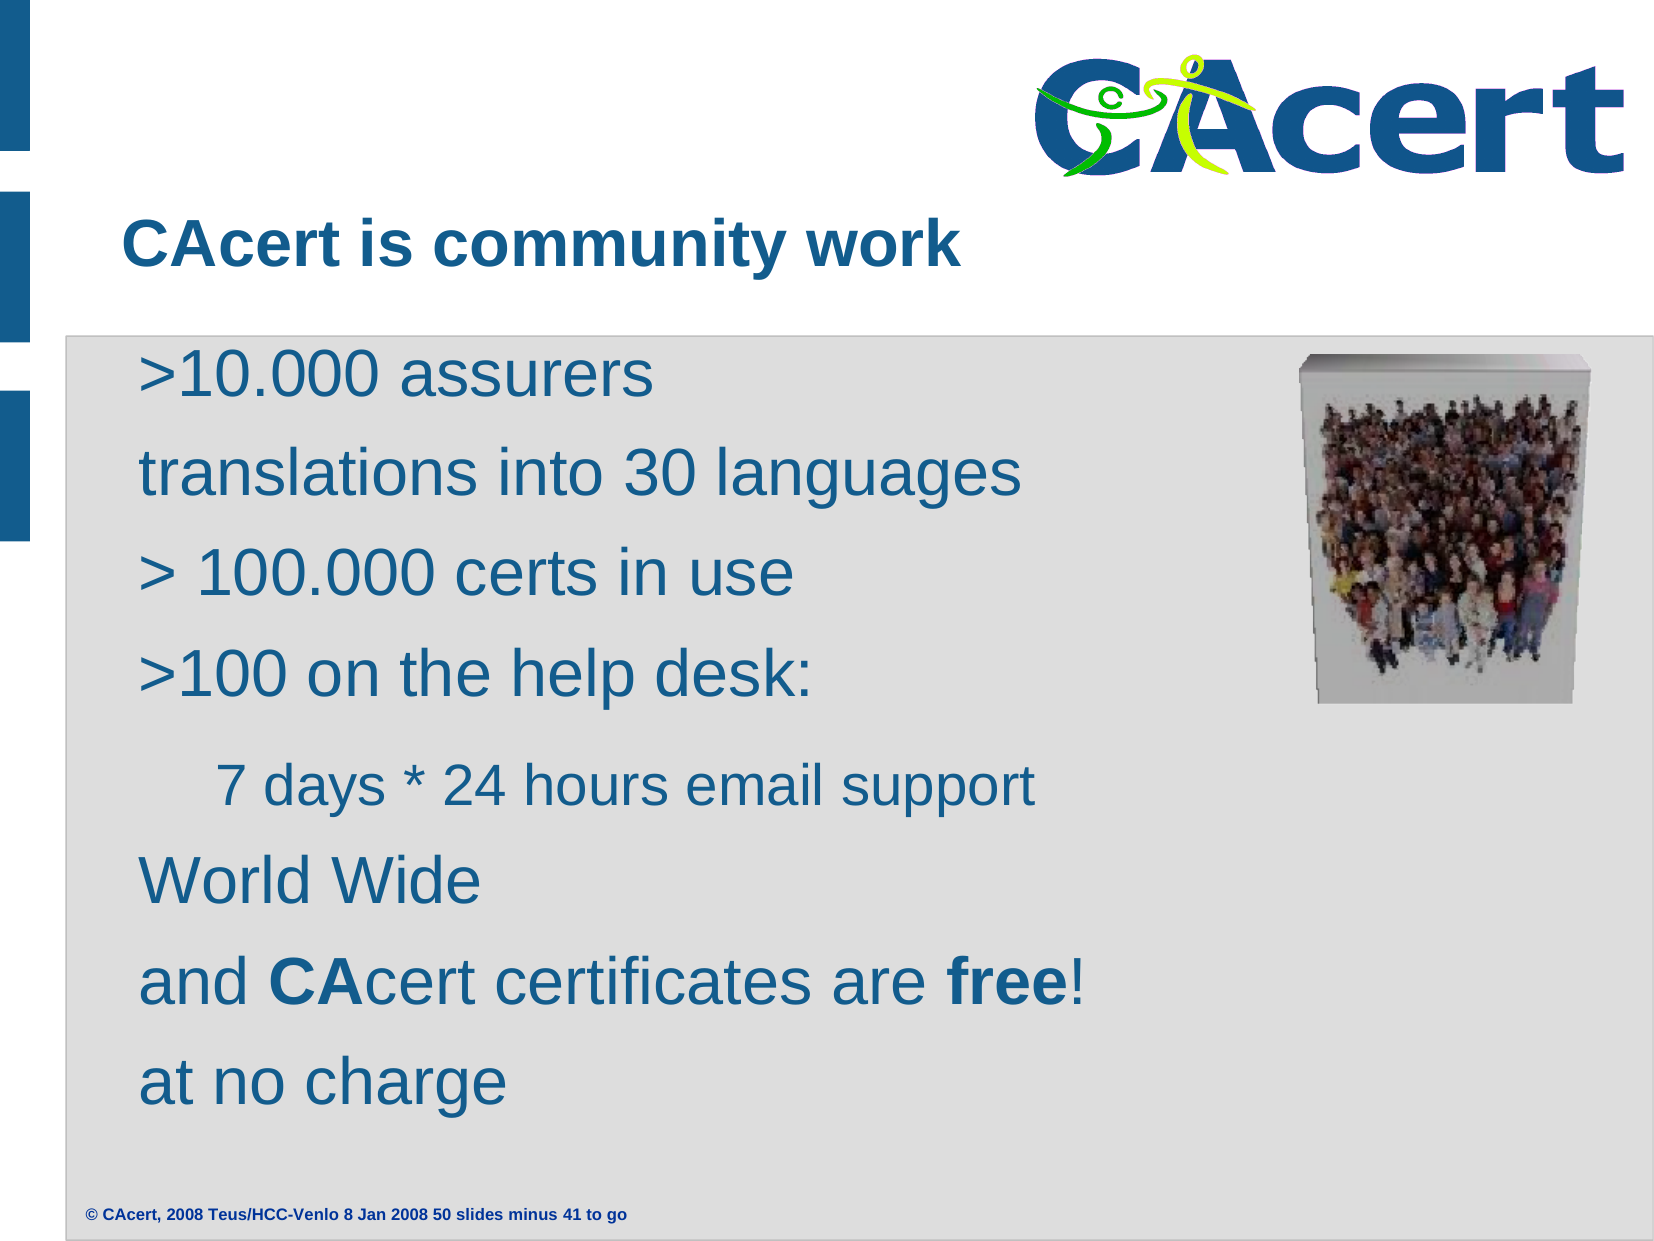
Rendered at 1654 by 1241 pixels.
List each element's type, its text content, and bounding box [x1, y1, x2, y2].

picture [1033, 53, 1625, 178]
list >10.000 assurers translations into 30 languages > 100.000 certs in use >100 on the help desk: 7 days * 24 hours email support World Wide and CAcert certificates are free! at no charge [121, 344, 1596, 1174]
picture [1299, 354, 1595, 709]
title CAcert is community work [121, 184, 1534, 309]
